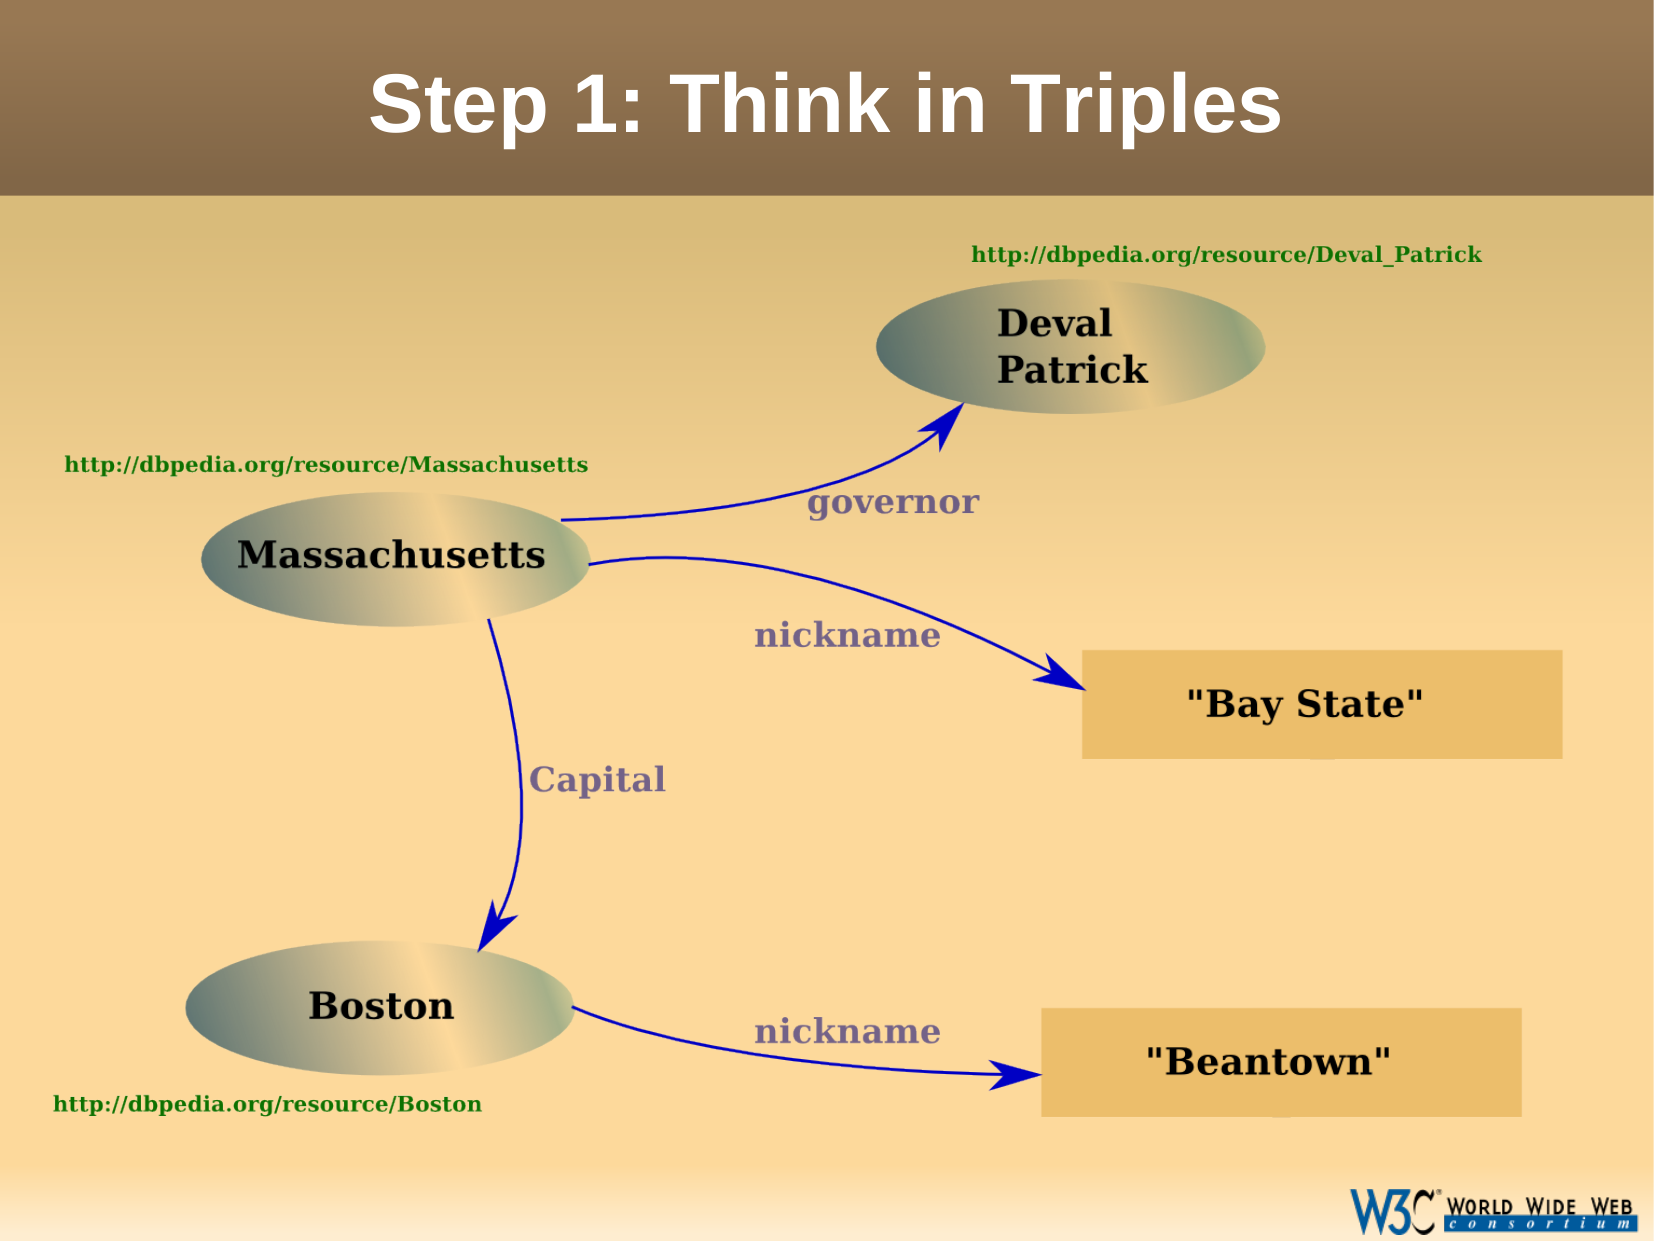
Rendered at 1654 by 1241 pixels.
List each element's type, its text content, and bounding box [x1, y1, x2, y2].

title Step 1: Think in Triples [0, 0, 1654, 208]
picture [0, 206, 1654, 1241]
